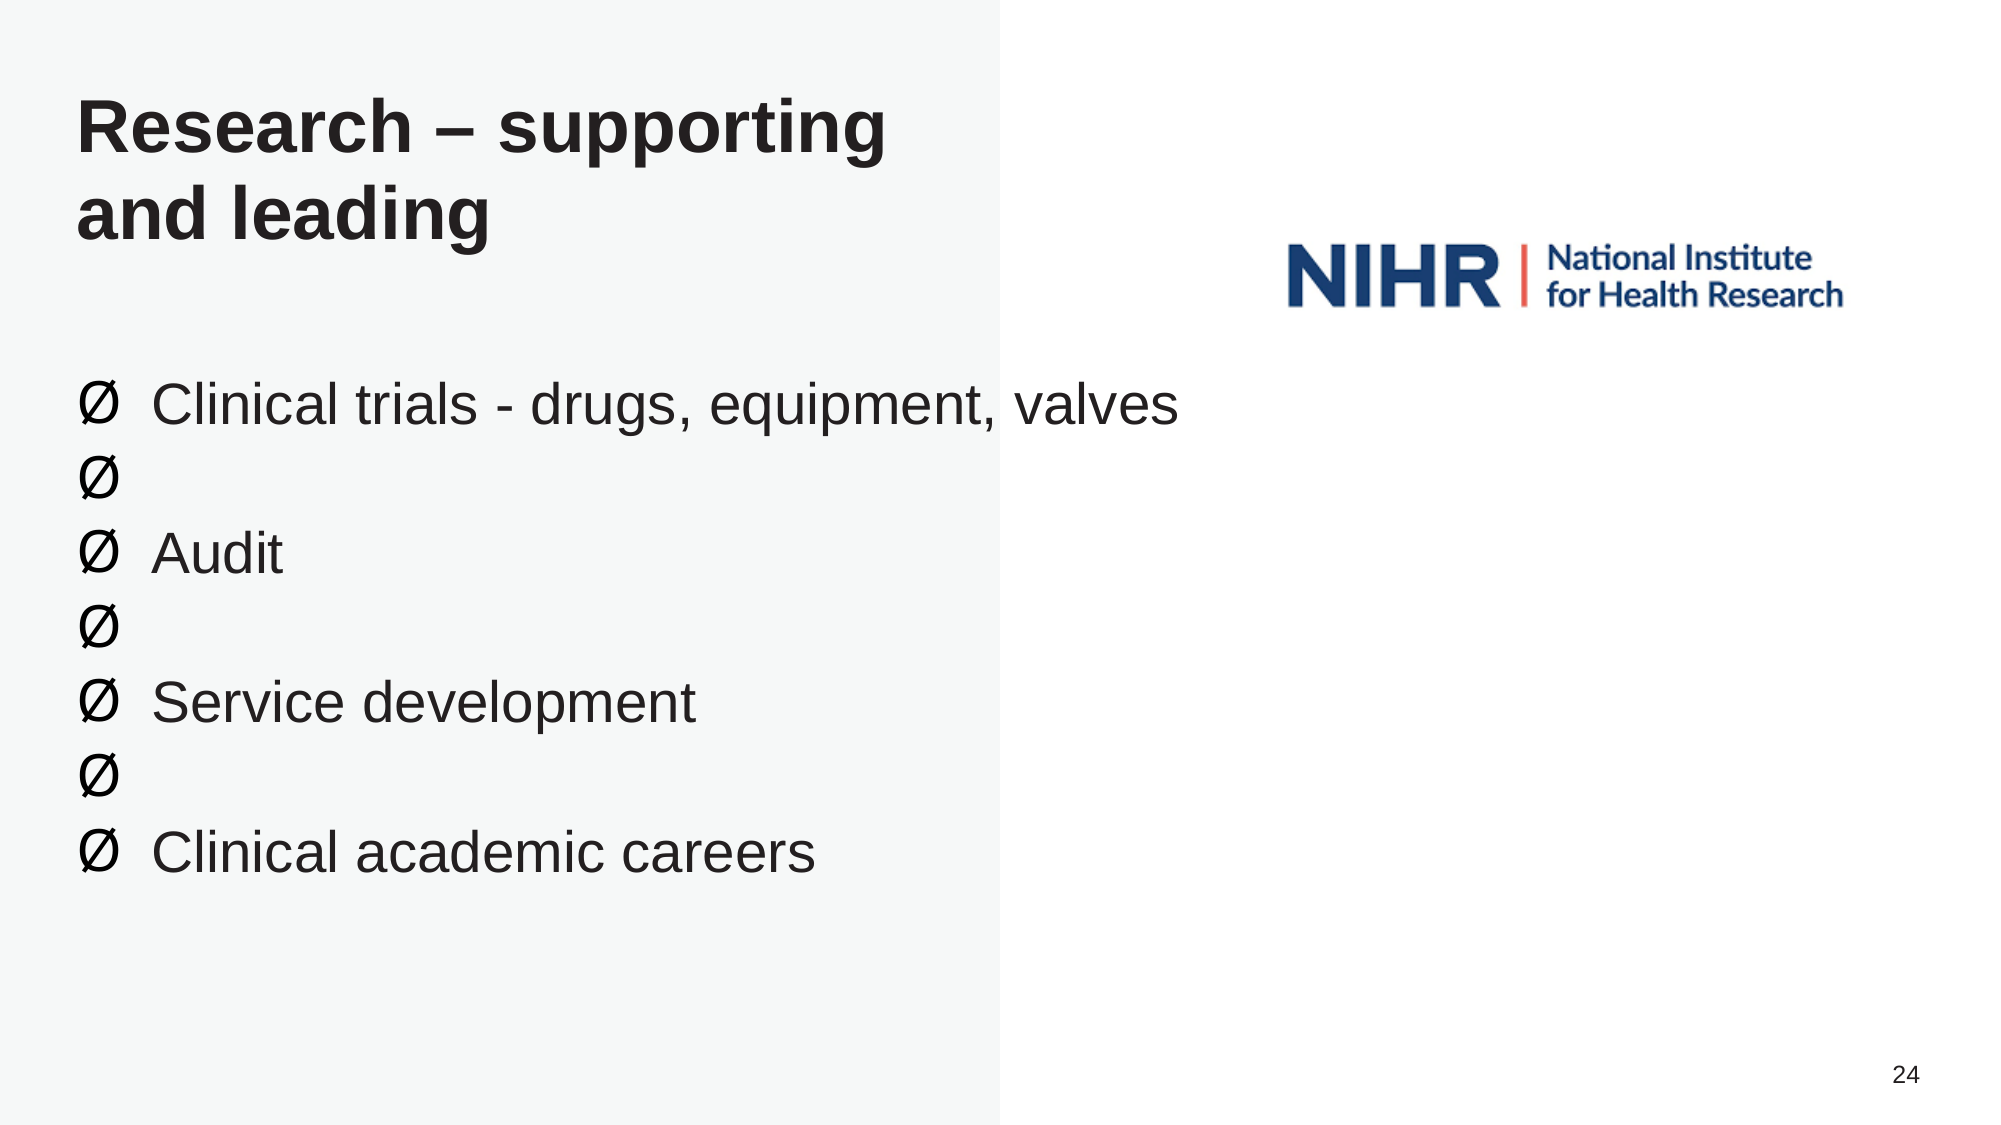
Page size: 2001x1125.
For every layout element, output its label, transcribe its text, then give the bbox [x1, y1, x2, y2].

picture [1254, 176, 1883, 373]
text_box Clinical trials - drugs, equipment, valves Audit Service development Clinical academic careers [61, 358, 1223, 869]
title Research – supporting and leading [61, 72, 1000, 304]
